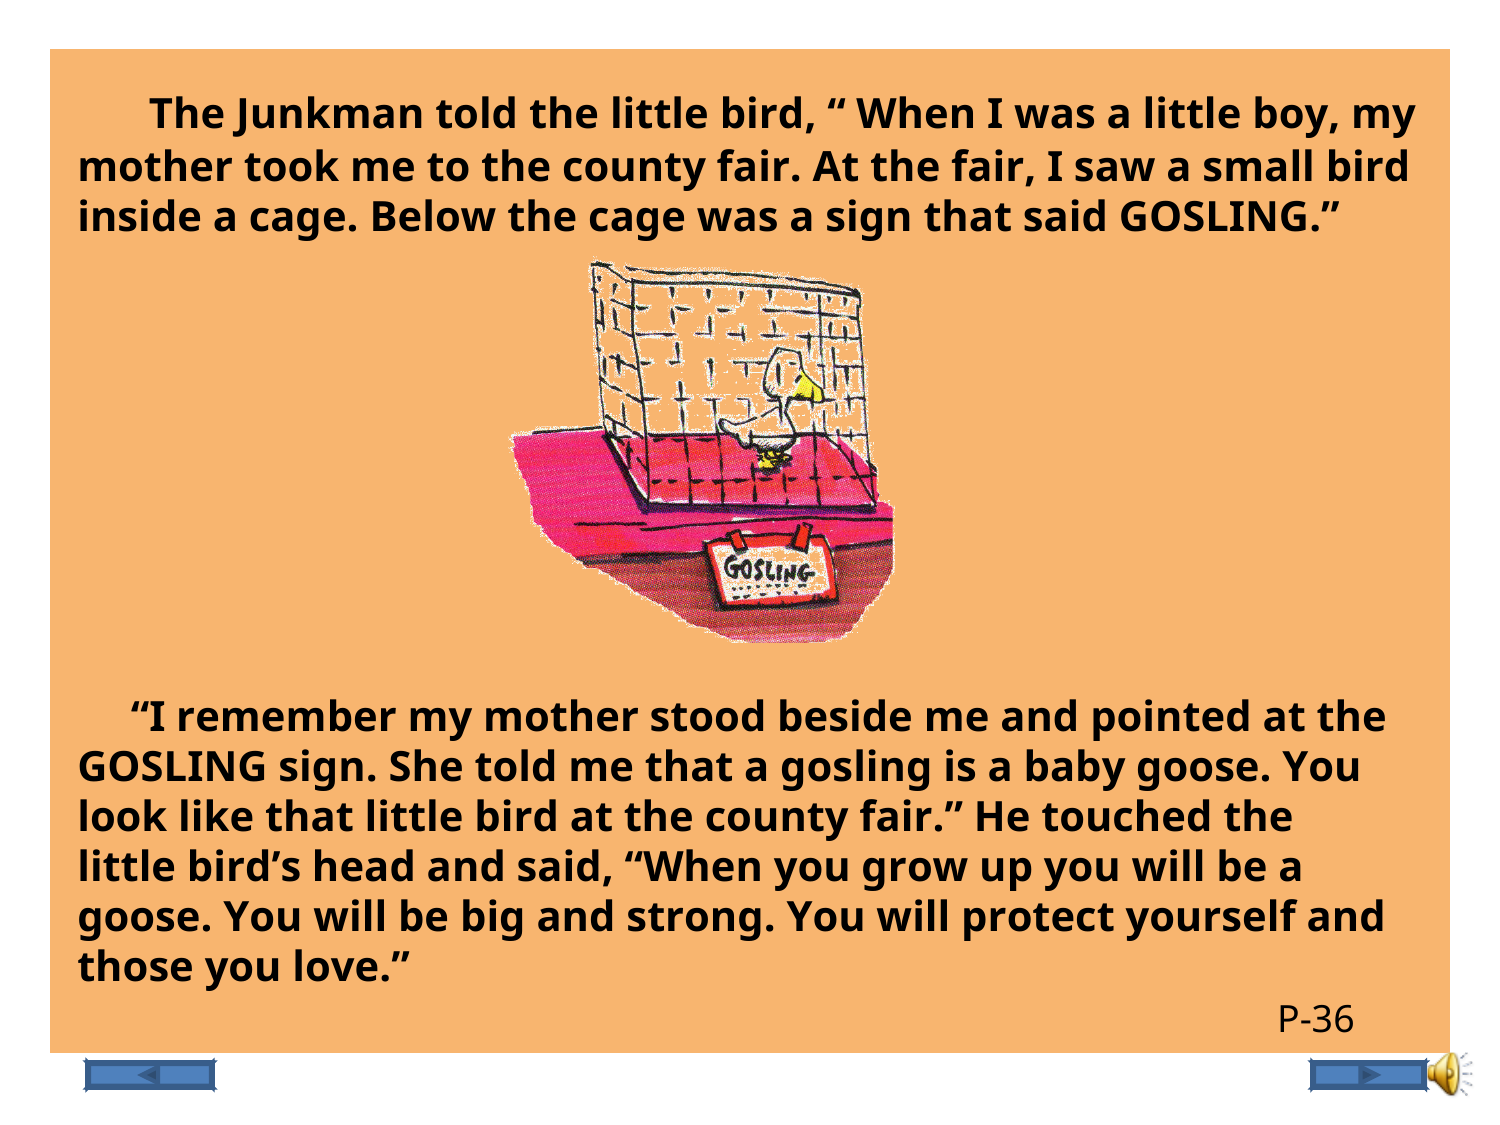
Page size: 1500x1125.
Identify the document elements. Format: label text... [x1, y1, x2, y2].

text_box [1313, 1062, 1426, 1088]
picture [50, 49, 1477, 1102]
text_box [89, 1062, 213, 1088]
text_box The Junkman told the little bird, “ When I was a little boy, my mother took me to the county fair. At the fair, I saw a small bird inside a cage. Below the cage was a sign that said GOSLING.” [62, 62, 1438, 248]
text_box “I remember my mother stood beside me and pointed at the GOSLING sign. She told me that a gosling is a baby goose. You look like that little bird at the county fair.” He touched the little bird’s head and said, “When you grow up you will be a goose. You will be big and strong. You will protect yourself and those you love.” [62, 681, 1413, 998]
text_box P-36 [1262, 998, 1401, 1048]
